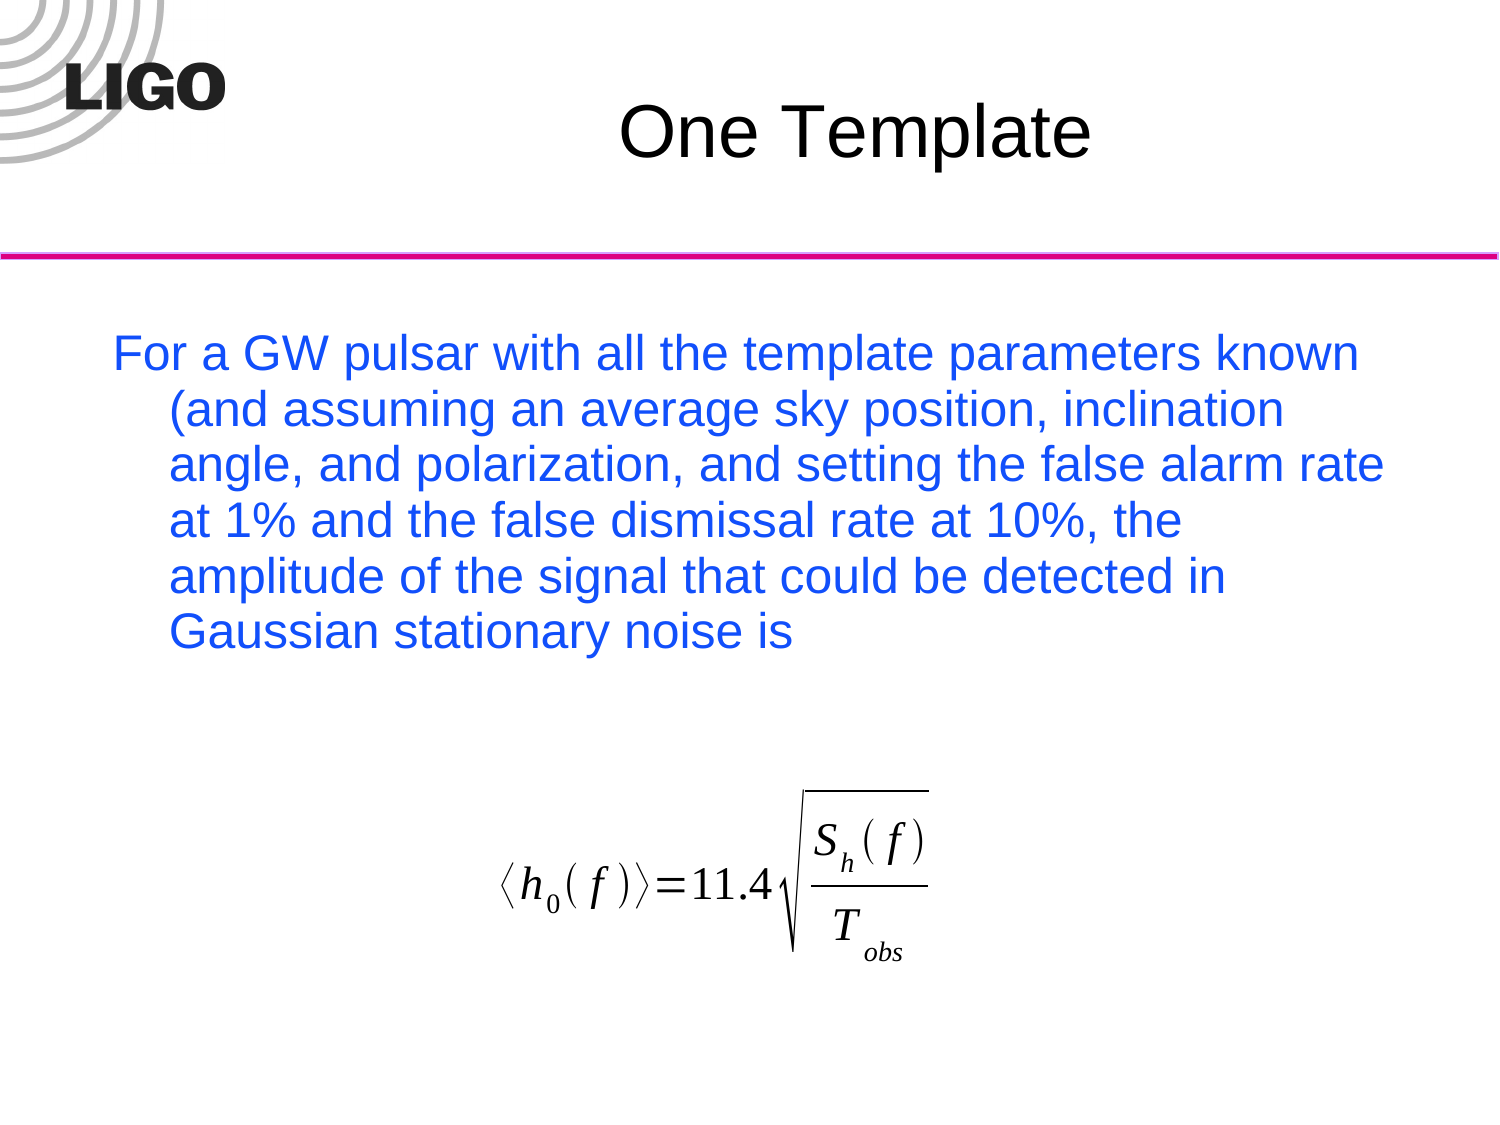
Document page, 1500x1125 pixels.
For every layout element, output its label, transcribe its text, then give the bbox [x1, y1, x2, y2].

chart [487, 787, 941, 968]
title One Template [262, 37, 1450, 225]
list For a GW pulsar with all the template parameters known (and assuming an average sky position, inclination angle, and polarization, and setting the false alarm rate at 1% and the false dismissal rate at 10%, the amplitude of the signal that could be detected in Gaussian stationary noise is [112, 324, 1388, 1001]
